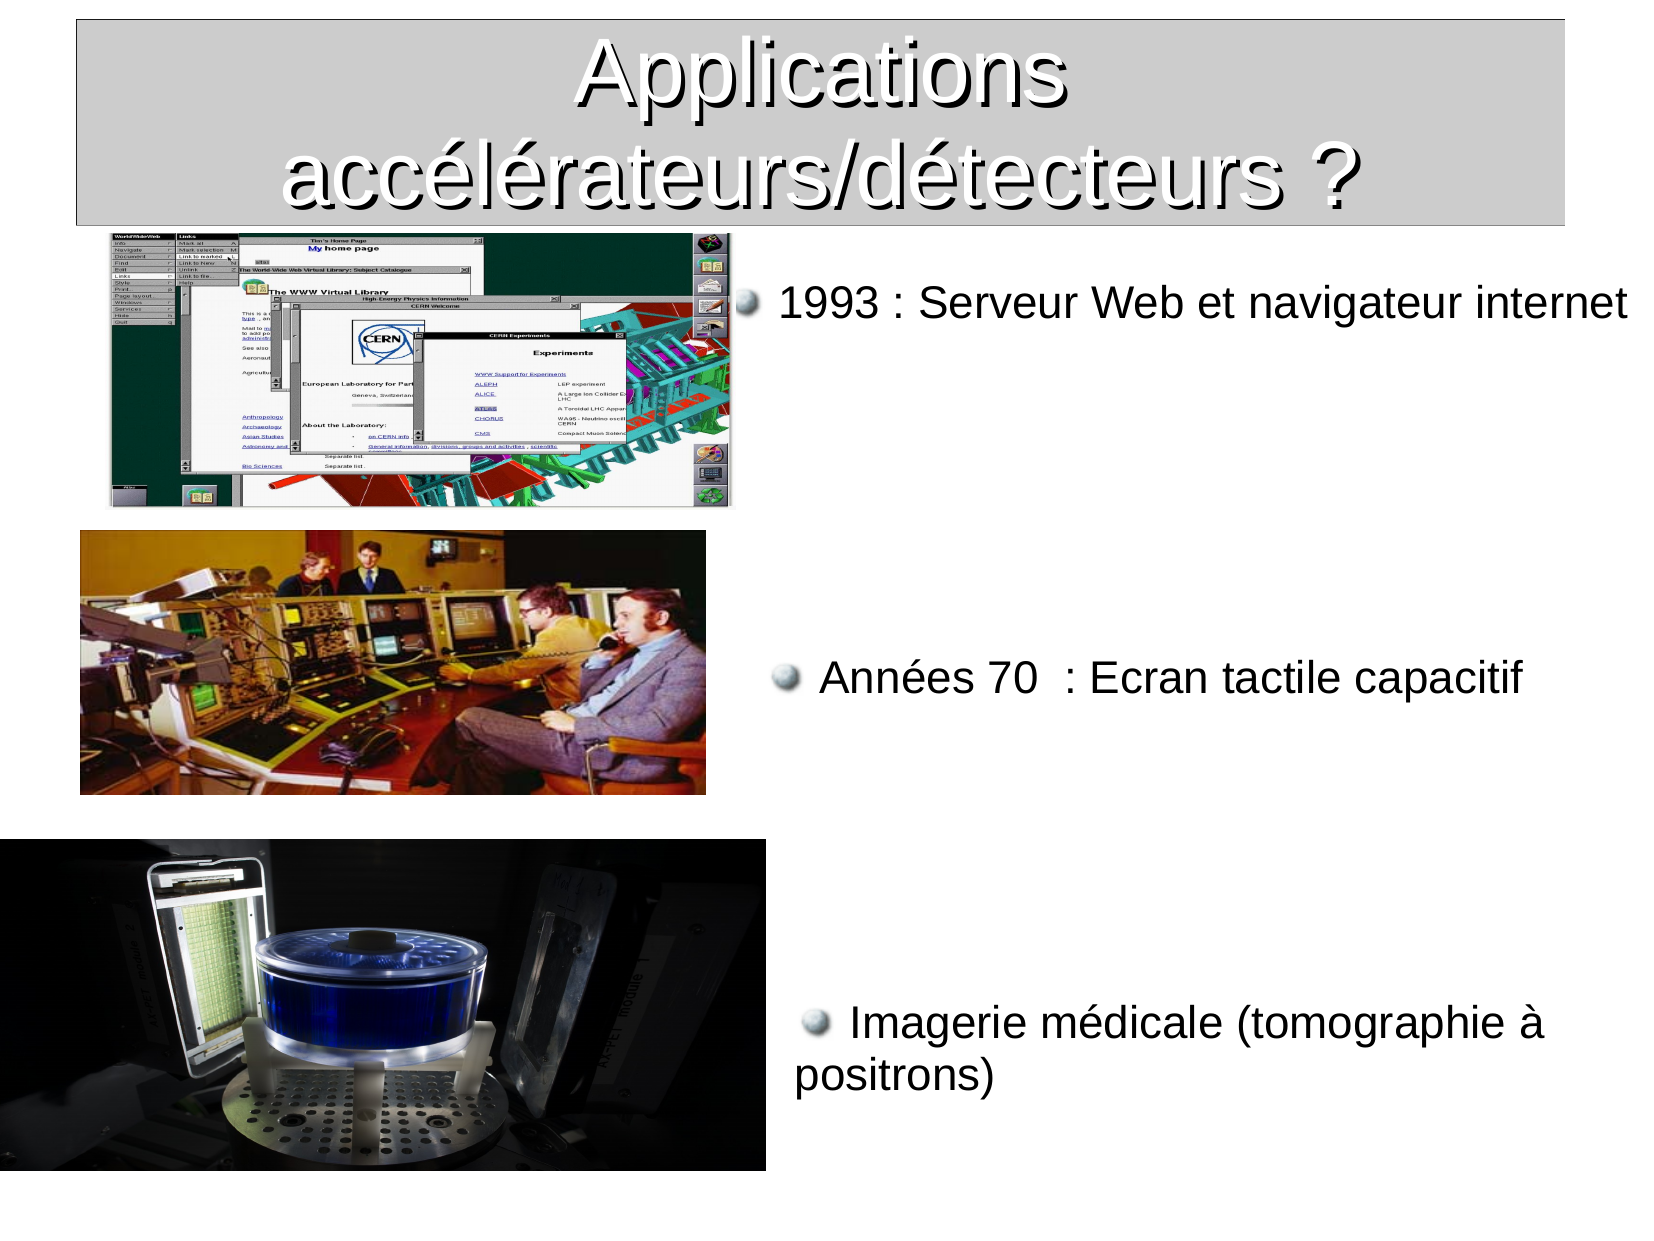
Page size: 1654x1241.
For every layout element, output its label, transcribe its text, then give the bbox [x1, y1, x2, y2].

picture [0, 839, 766, 1172]
text_box Années 70 : Ecran tactile capacitif [750, 645, 1654, 781]
picture [80, 530, 706, 796]
text_box 1993 : Serveur Web et navigateur internet [736, 270, 1654, 336]
text_box Imagerie médicale (tomographie à positrons) [780, 990, 1654, 1126]
title Applications accélérateurs/détecteurs ? [76, 19, 1565, 226]
picture [105, 233, 736, 511]
